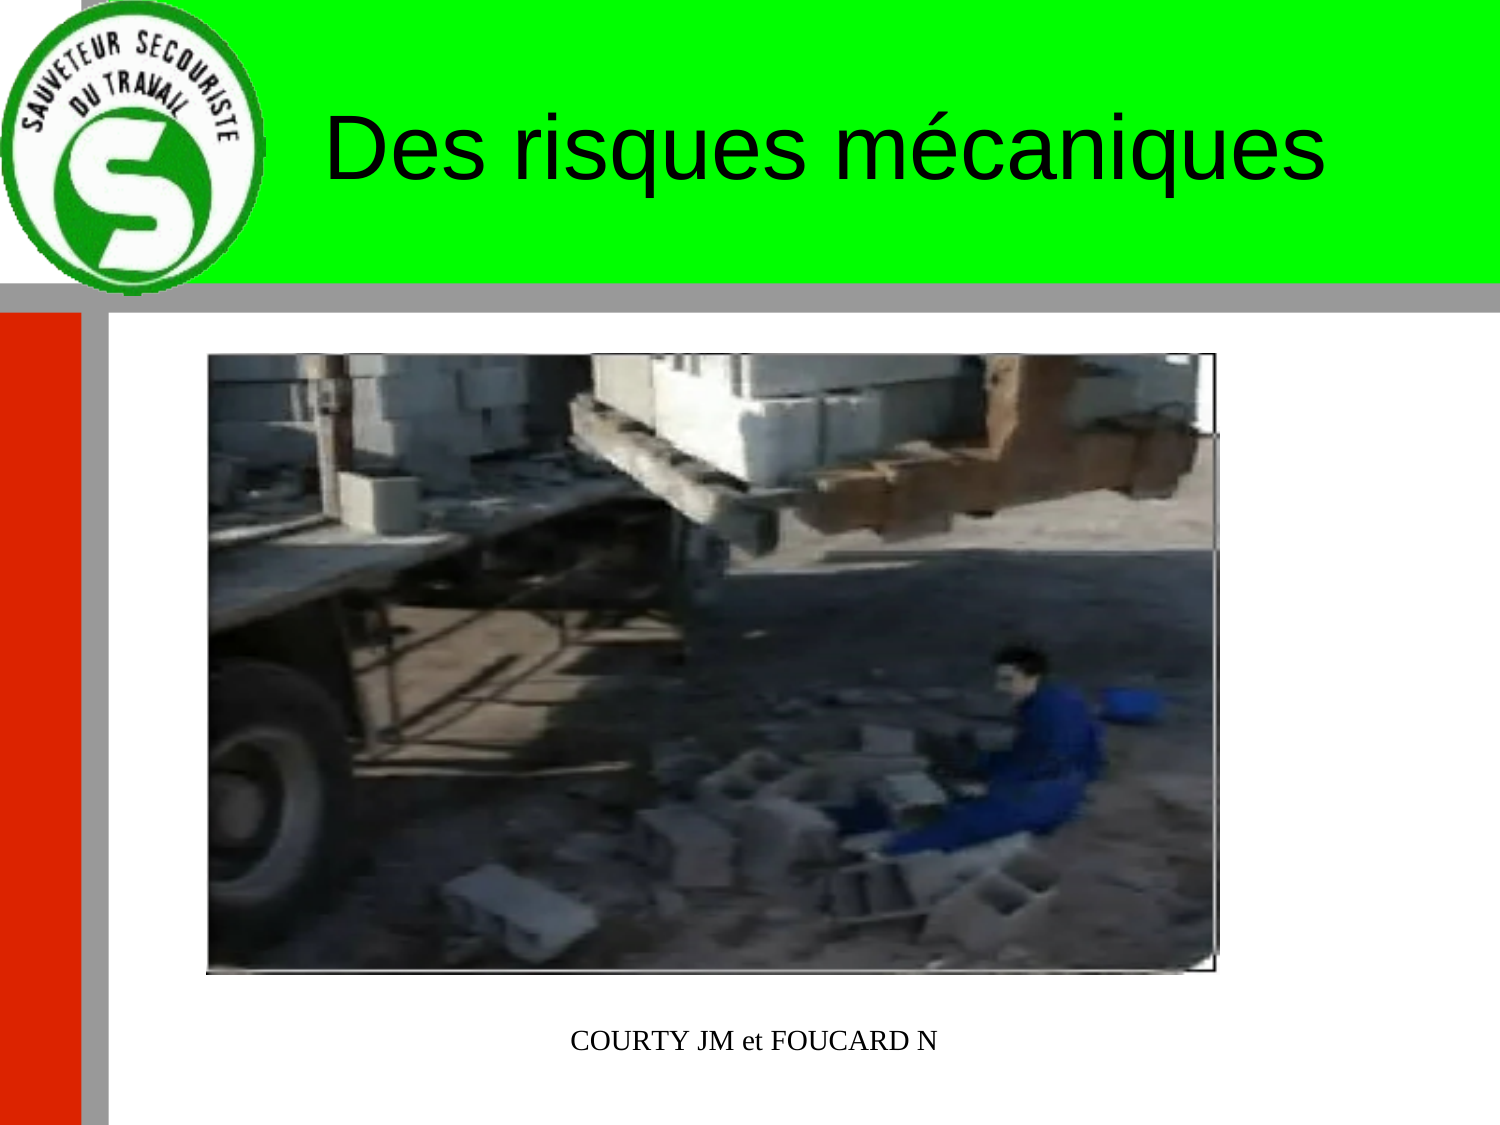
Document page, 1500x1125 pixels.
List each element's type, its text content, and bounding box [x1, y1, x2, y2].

picture [206, 353, 1220, 975]
picture [0, 0, 266, 296]
title Des risques mécaniques [266, 59, 1388, 237]
